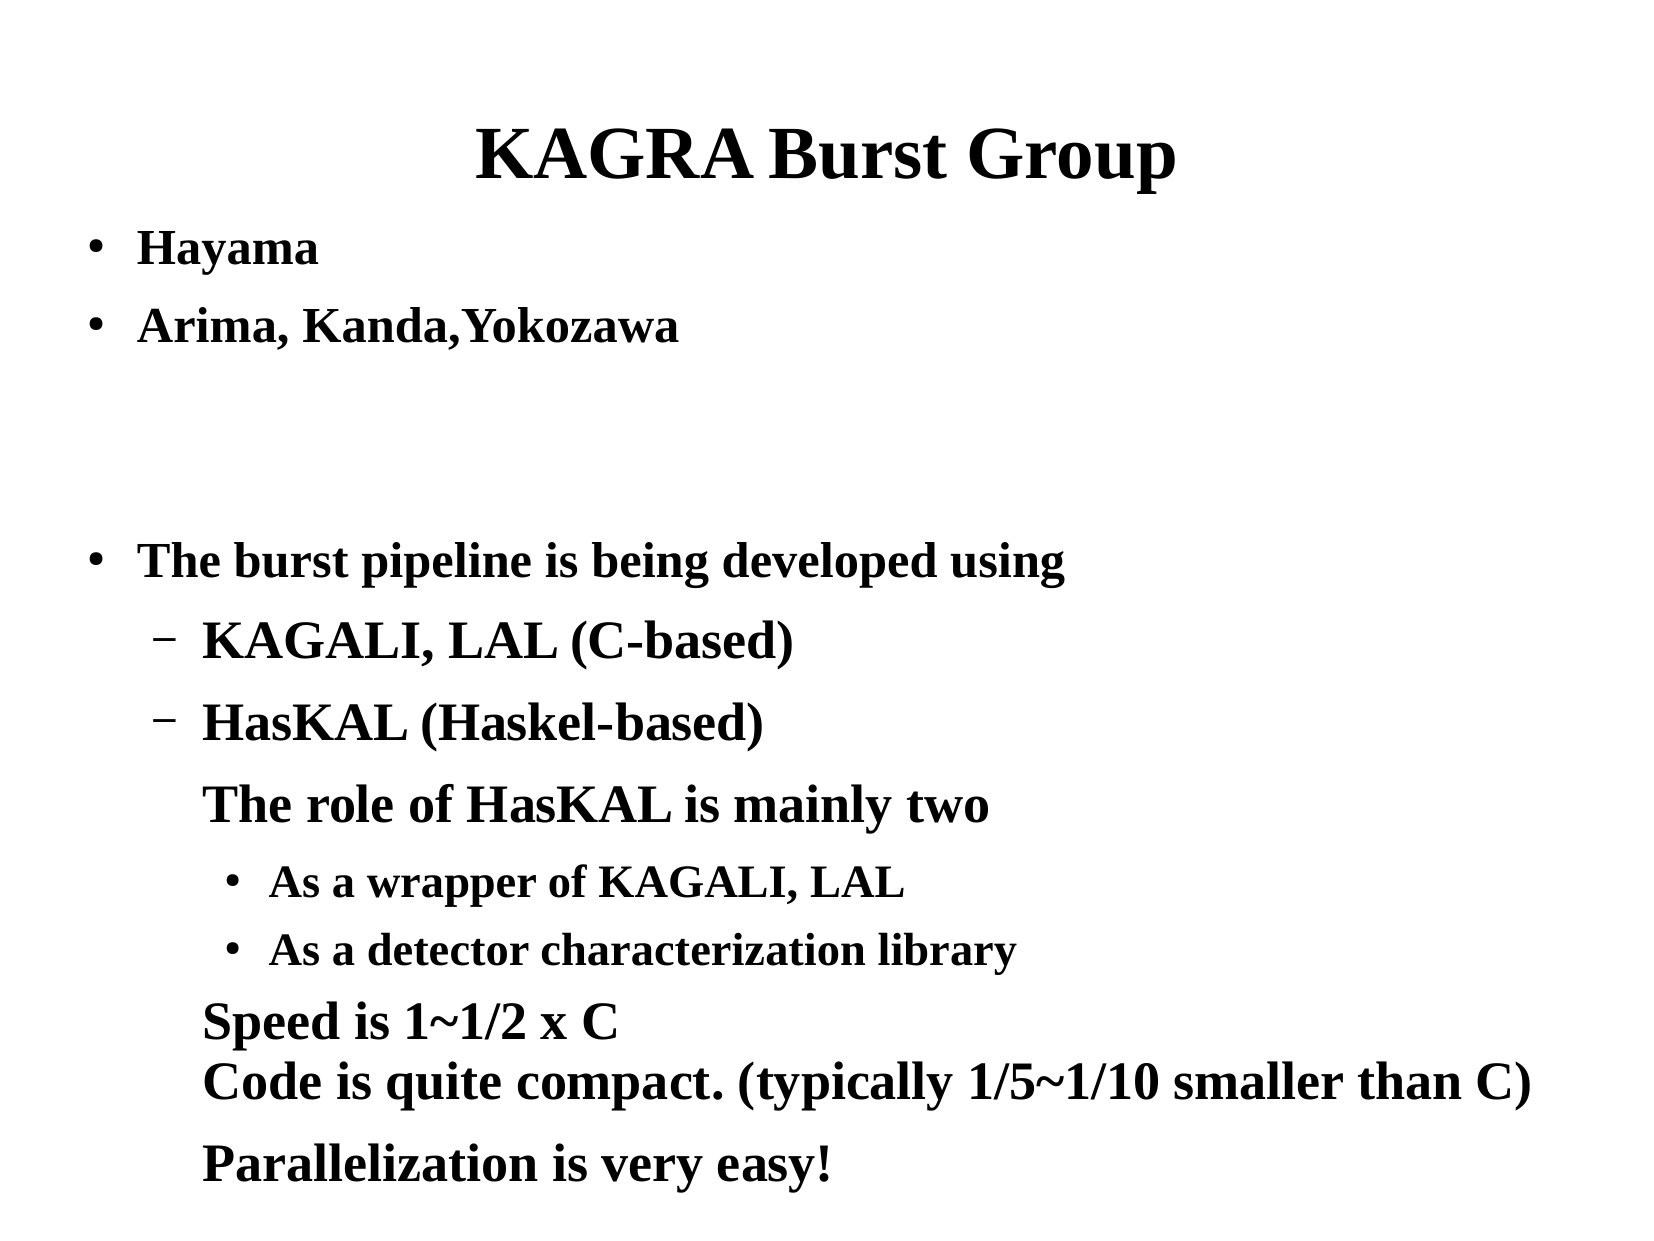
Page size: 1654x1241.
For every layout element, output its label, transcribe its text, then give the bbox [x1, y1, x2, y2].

title KAGRA Burst Group [82, 49, 1571, 257]
list Hayama Arima, Kanda,Yokozawa The burst pipeline is being developed using KAGALI, LAL (C-based) HasKAL (Haskel-based) The role of HasKAL is mainly two As a wrapper of KAGALI, LAL As a detector characterization library Speed is 1~1/2 x C Code is quite compact. (typically 1/5~1/10 smaller than C) Parallelization is very easy! [70, 219, 1548, 1193]
